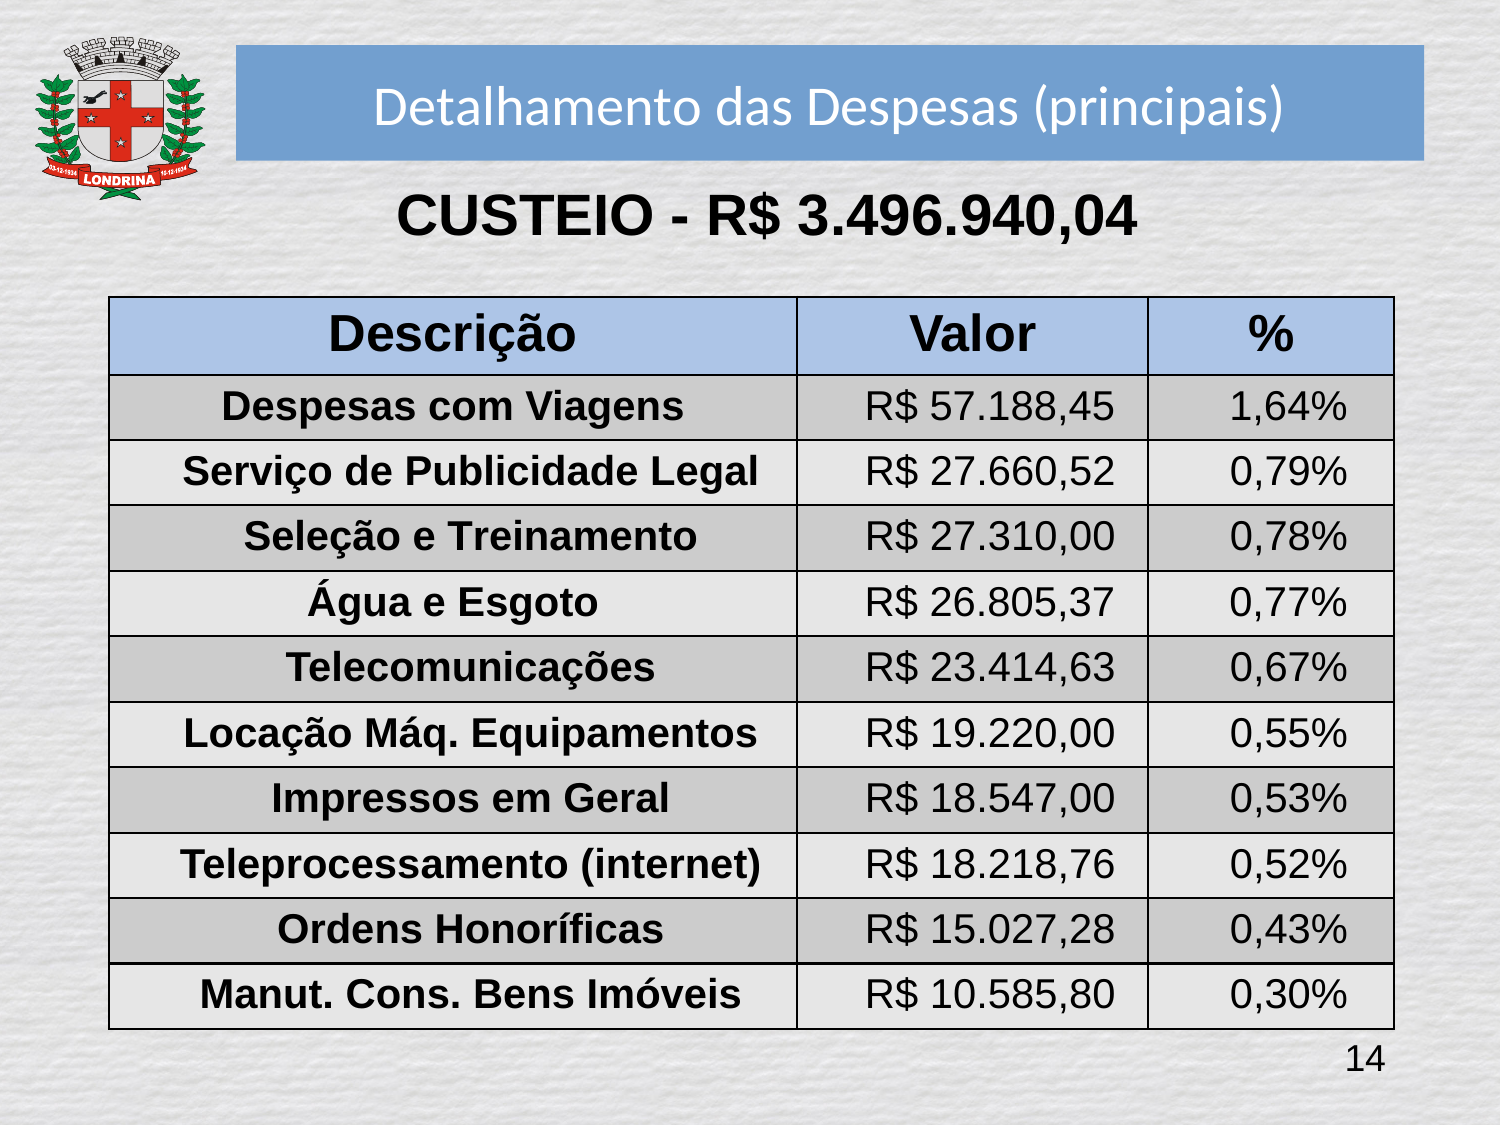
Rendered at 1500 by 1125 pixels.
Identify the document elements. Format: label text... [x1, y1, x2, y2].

text_box CUSTEIO - R$ 3.496.940,04 [330, 170, 1205, 254]
table_cell 0,43% [1149, 899, 1393, 962]
table_cell R$ 18.547,00 [798, 768, 1147, 832]
text_box <número> [1329, 1027, 1500, 1098]
table_cell 0,77% [1149, 572, 1393, 635]
picture [0, 0, 1500, 1125]
table_header Descrição [110, 298, 796, 374]
table_cell R$ 23.414,63 [798, 637, 1147, 701]
table_cell R$ 27.660,52 [798, 441, 1147, 504]
table_cell 0,53% [1149, 768, 1393, 832]
table_cell Impressos em Geral [110, 768, 796, 832]
table_cell 1,64% [1149, 376, 1393, 439]
table_header Valor [798, 298, 1147, 374]
table_cell 0,67% [1149, 637, 1393, 701]
table_cell Locação Máq. Equipamentos [110, 703, 796, 766]
table_header % [1149, 298, 1393, 374]
table_cell 0,30% [1149, 965, 1393, 1028]
table_cell 0,55% [1149, 703, 1393, 766]
table_cell 0,78% [1149, 506, 1393, 570]
table_cell Manut. Cons. Bens Imóveis [110, 965, 796, 1028]
table_cell R$ 15.027,28 [798, 899, 1147, 962]
table_cell R$ 27.310,00 [798, 506, 1147, 570]
table_cell 0,52% [1149, 834, 1393, 897]
table_cell 0,79% [1149, 441, 1393, 504]
table_cell R$ 18.218,76 [798, 834, 1147, 897]
table_cell Ordens Honoríficas [110, 899, 796, 962]
table_cell R$ 26.805,37 [798, 572, 1147, 635]
text_box Detalhamento das Despesas (principais) [236, 45, 1425, 161]
table_cell R$ 57.188,45 [798, 376, 1147, 439]
table_cell Serviço de Publicidade Legal [110, 441, 796, 504]
table_cell Água e Esgoto [110, 572, 796, 635]
table_cell R$ 19.220,00 [798, 703, 1147, 766]
table_cell Teleprocessamento (internet) [110, 834, 796, 897]
table_cell Seleção e Treinamento [110, 506, 796, 570]
table_cell R$ 10.585,80 [798, 965, 1147, 1028]
table_cell Despesas com Viagens [110, 376, 796, 439]
table_cell Telecomunicações [110, 637, 796, 701]
